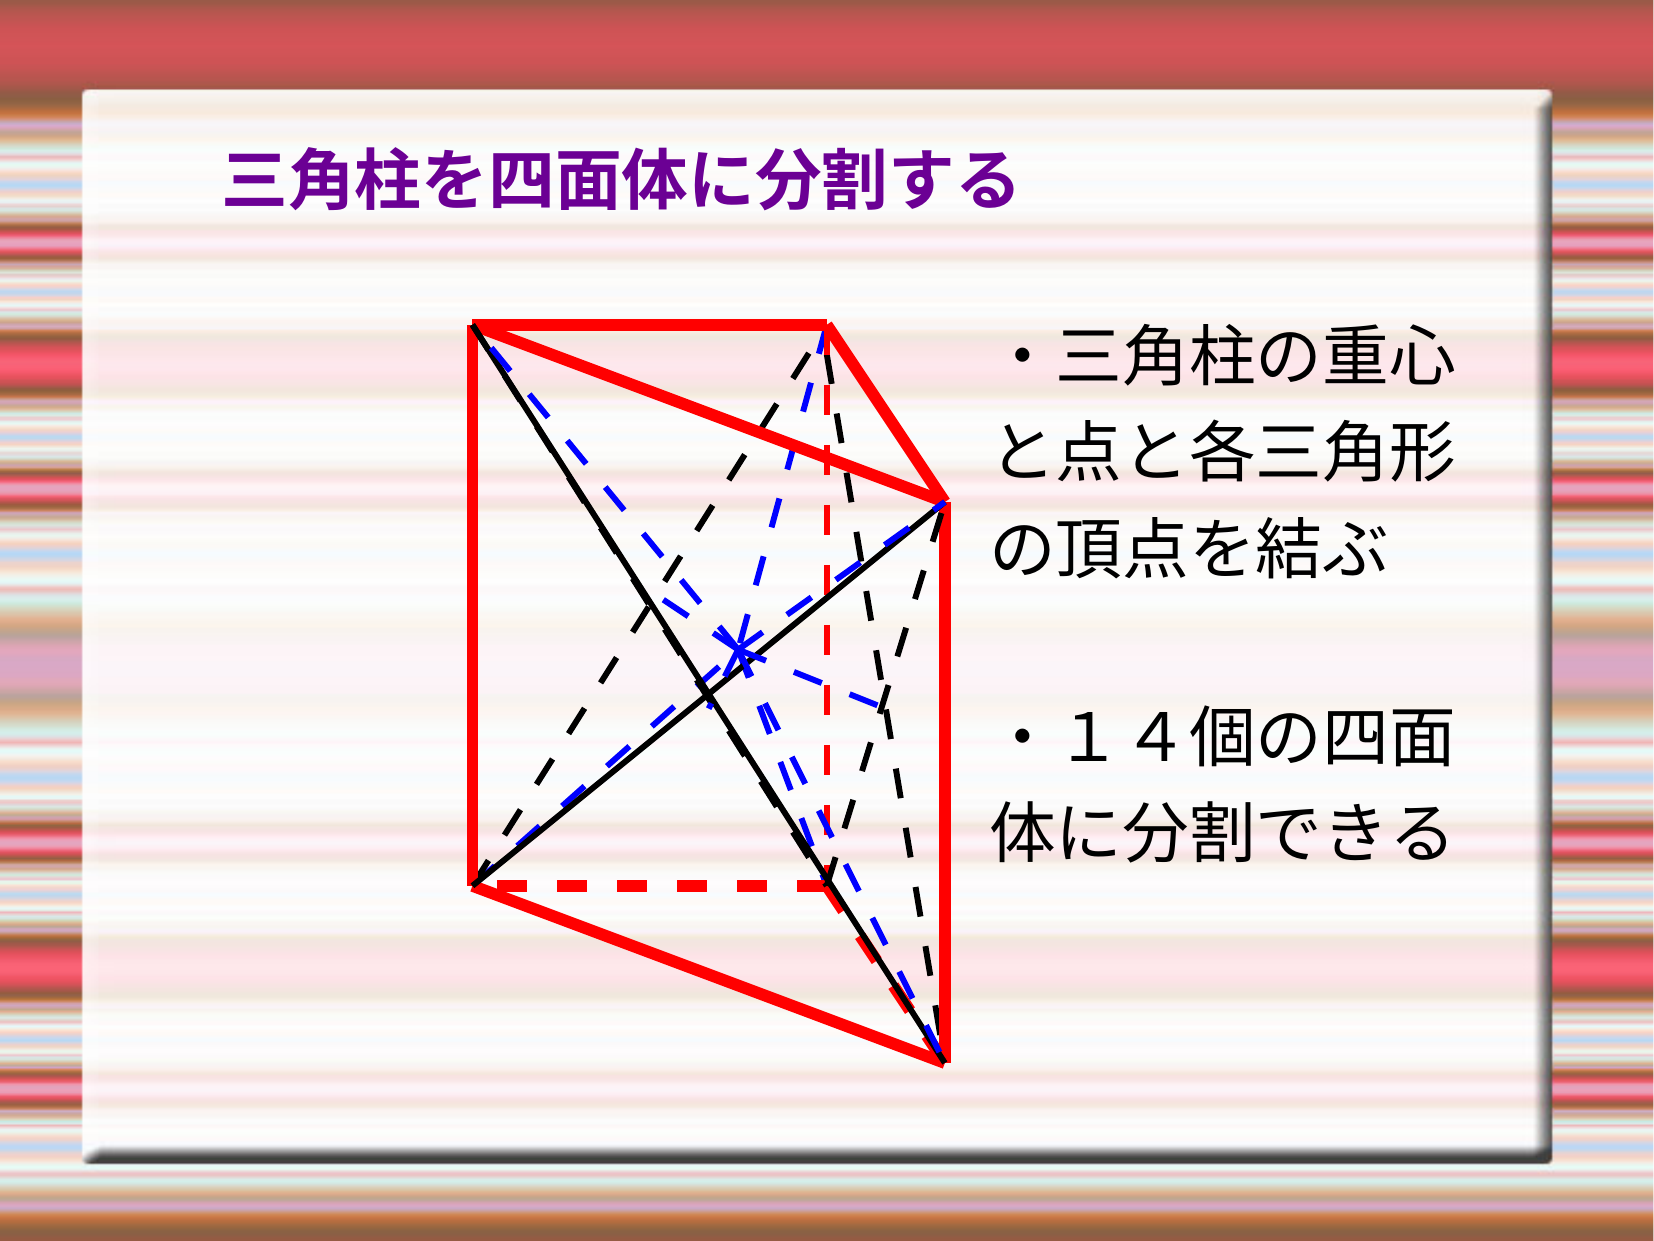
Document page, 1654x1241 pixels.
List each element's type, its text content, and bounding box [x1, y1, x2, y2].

text_box ・三角柱の重心と点と各三角形の頂点を結ぶ ・１４個の四面体に分割できる [974, 295, 1477, 1063]
picture [0, 0, 1654, 1241]
text_box 三角柱を四面体に分割する [206, 120, 1241, 207]
